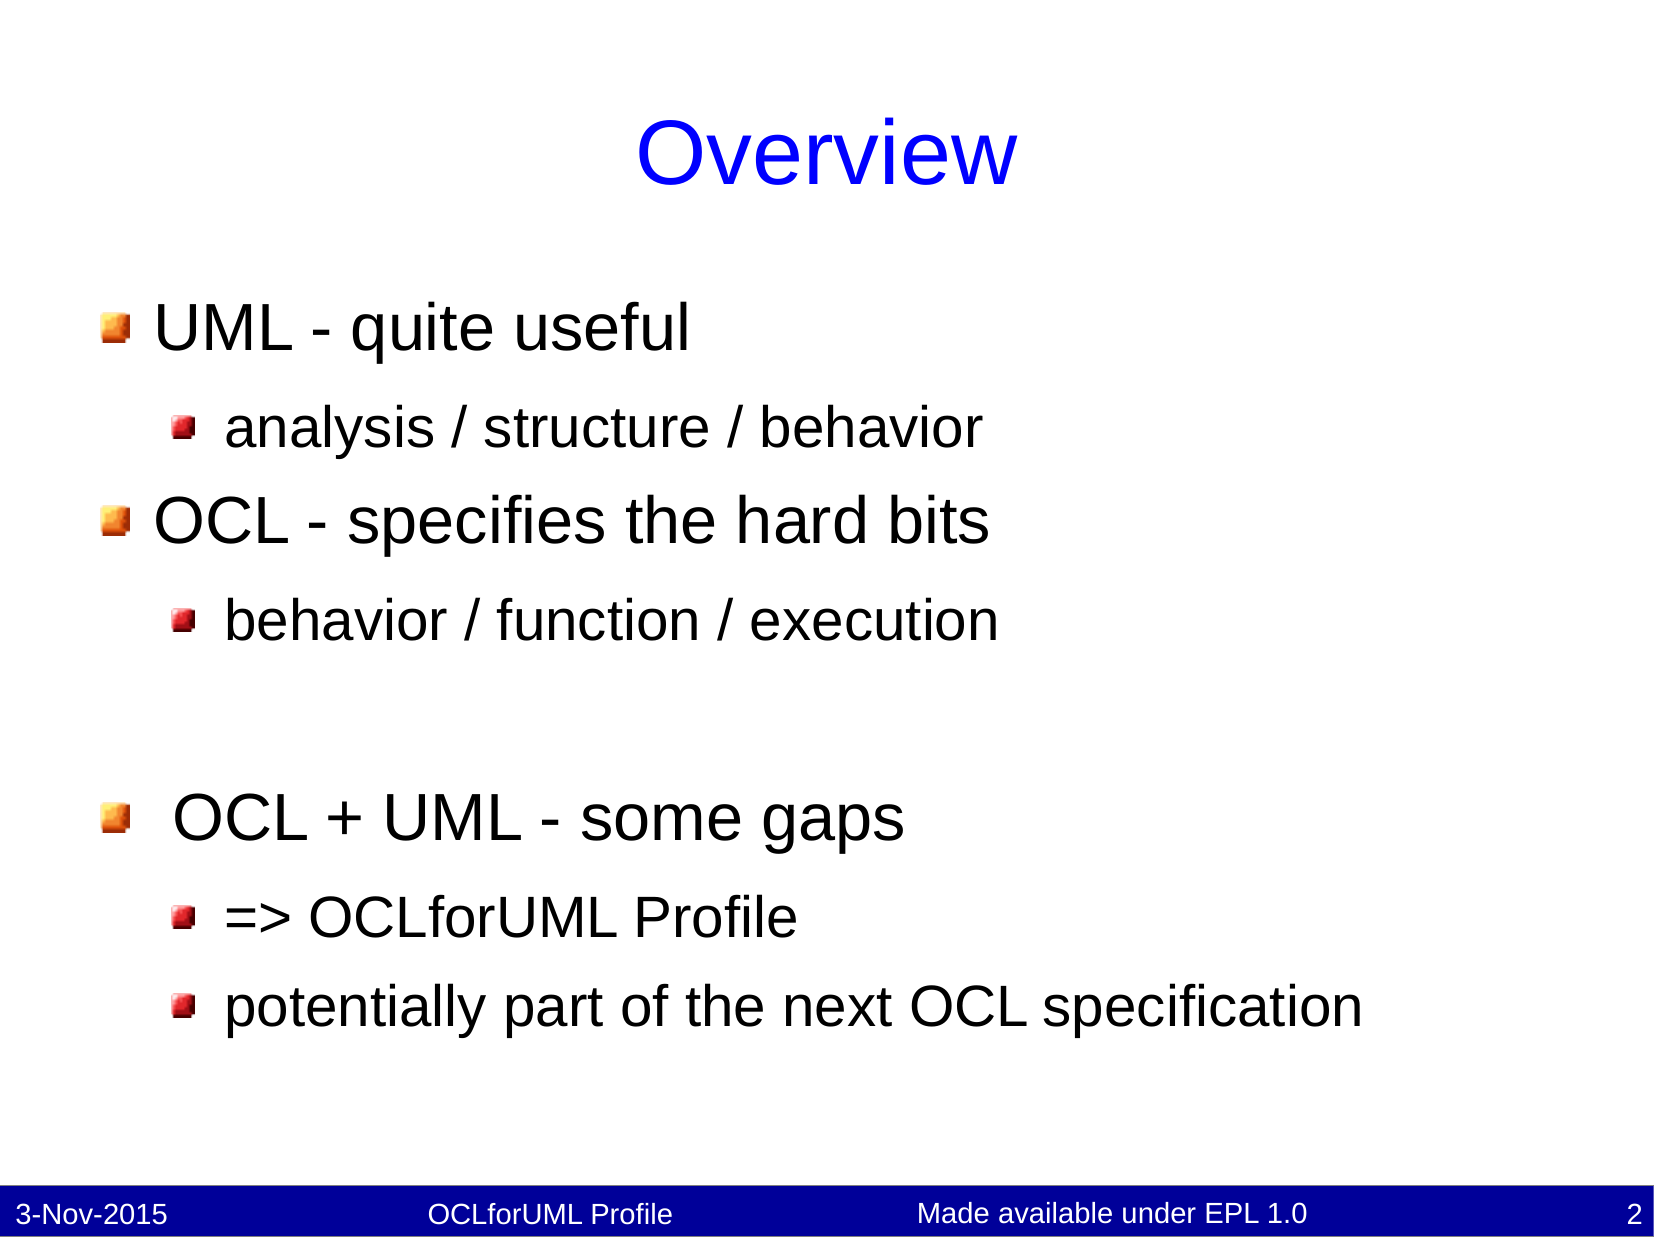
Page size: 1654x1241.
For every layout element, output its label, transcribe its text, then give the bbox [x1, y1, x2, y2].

list UML - quite useful analysis / structure / behavior OCL - specifies the hard bits behavior / function / execution OCL + UML - some gaps => OCLforUML Profile potentially part of the next OCL specification [82, 290, 1571, 1038]
title Overview [82, 49, 1571, 257]
